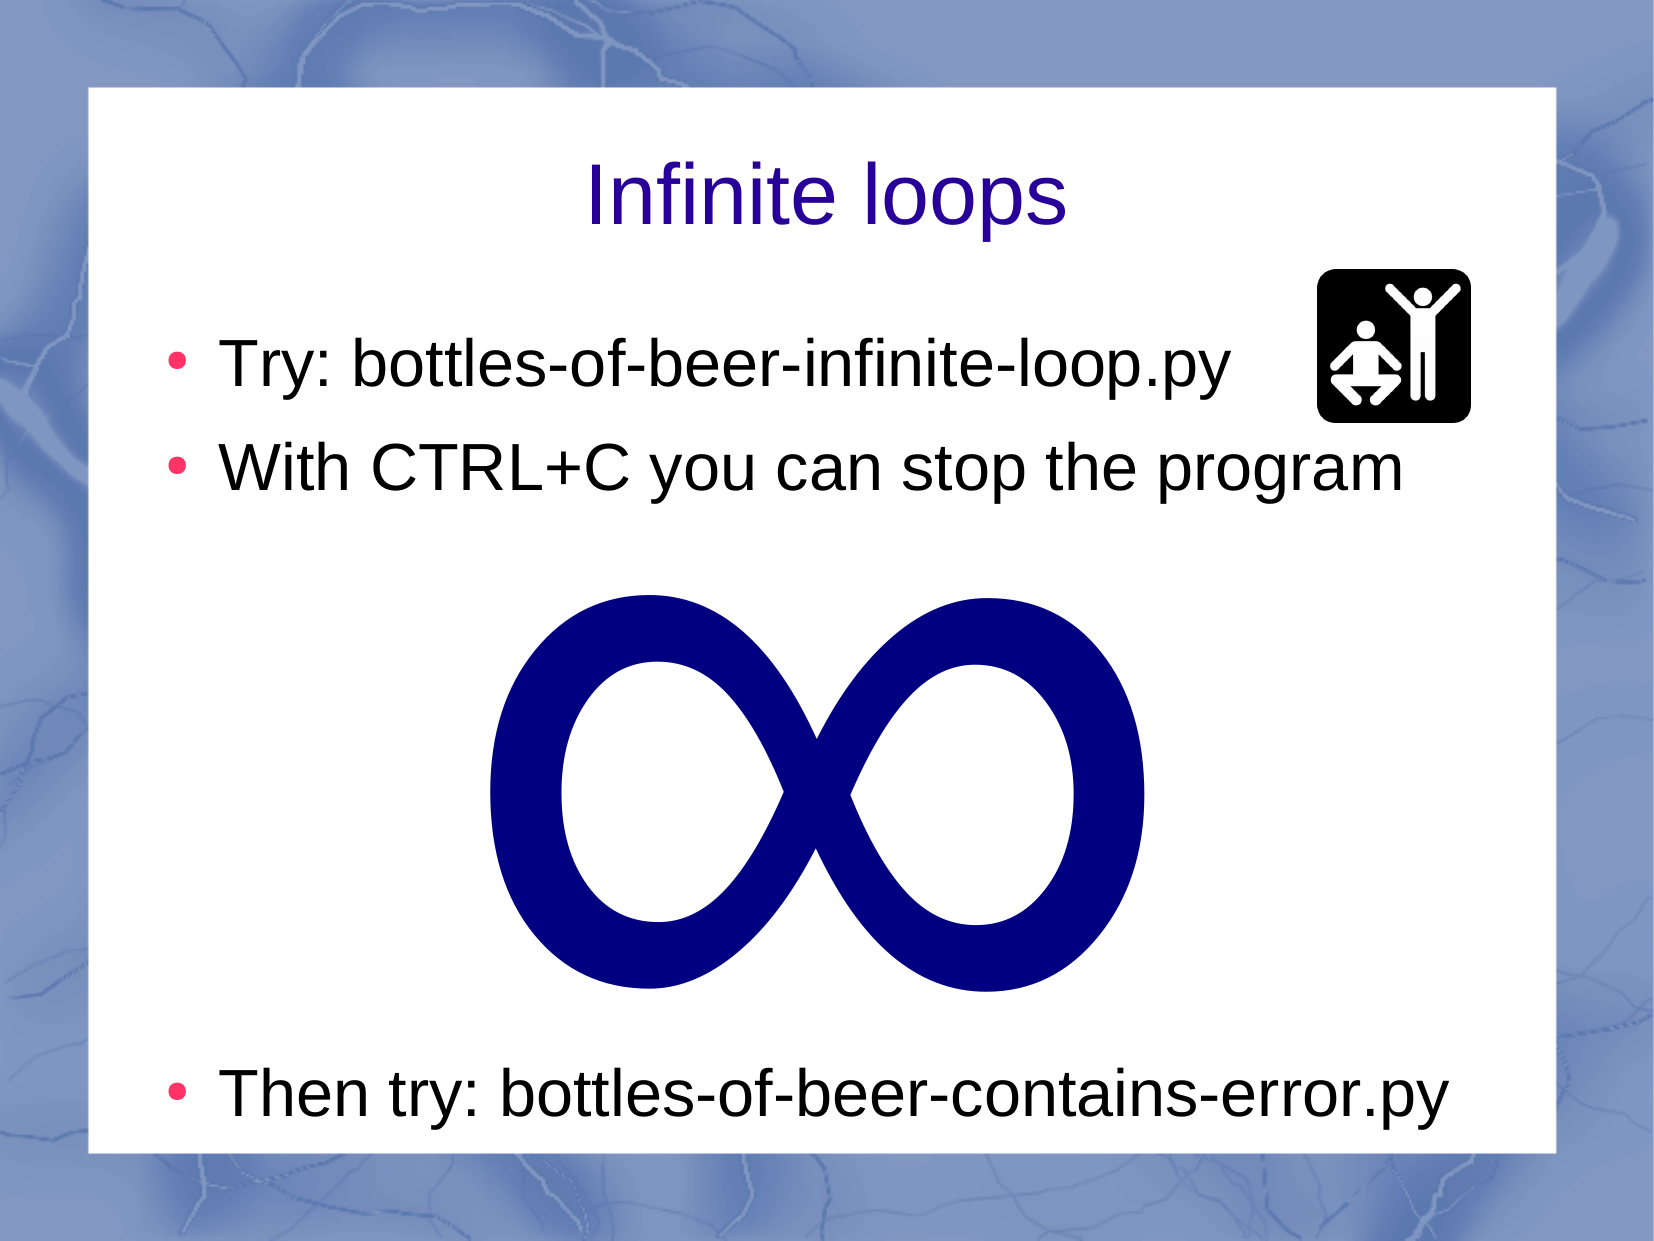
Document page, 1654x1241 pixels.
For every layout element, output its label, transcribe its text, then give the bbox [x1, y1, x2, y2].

list Try: bottles-of-beer-infinite-loop.py With CTRL+C you can stop the program Then try: bottles-of-beer-contains-error.py [147, 325, 431, 1131]
list Try: bottles-of-beer-infinite-loop.py With CTRL+C you can stop the program Then try: bottles-of-beer-contains-error.py [1205, 325, 1506, 1131]
picture [0, 0, 1654, 1241]
title Infinite loops [118, 90, 1536, 298]
text_box ∞ [431, 145, 1205, 1241]
